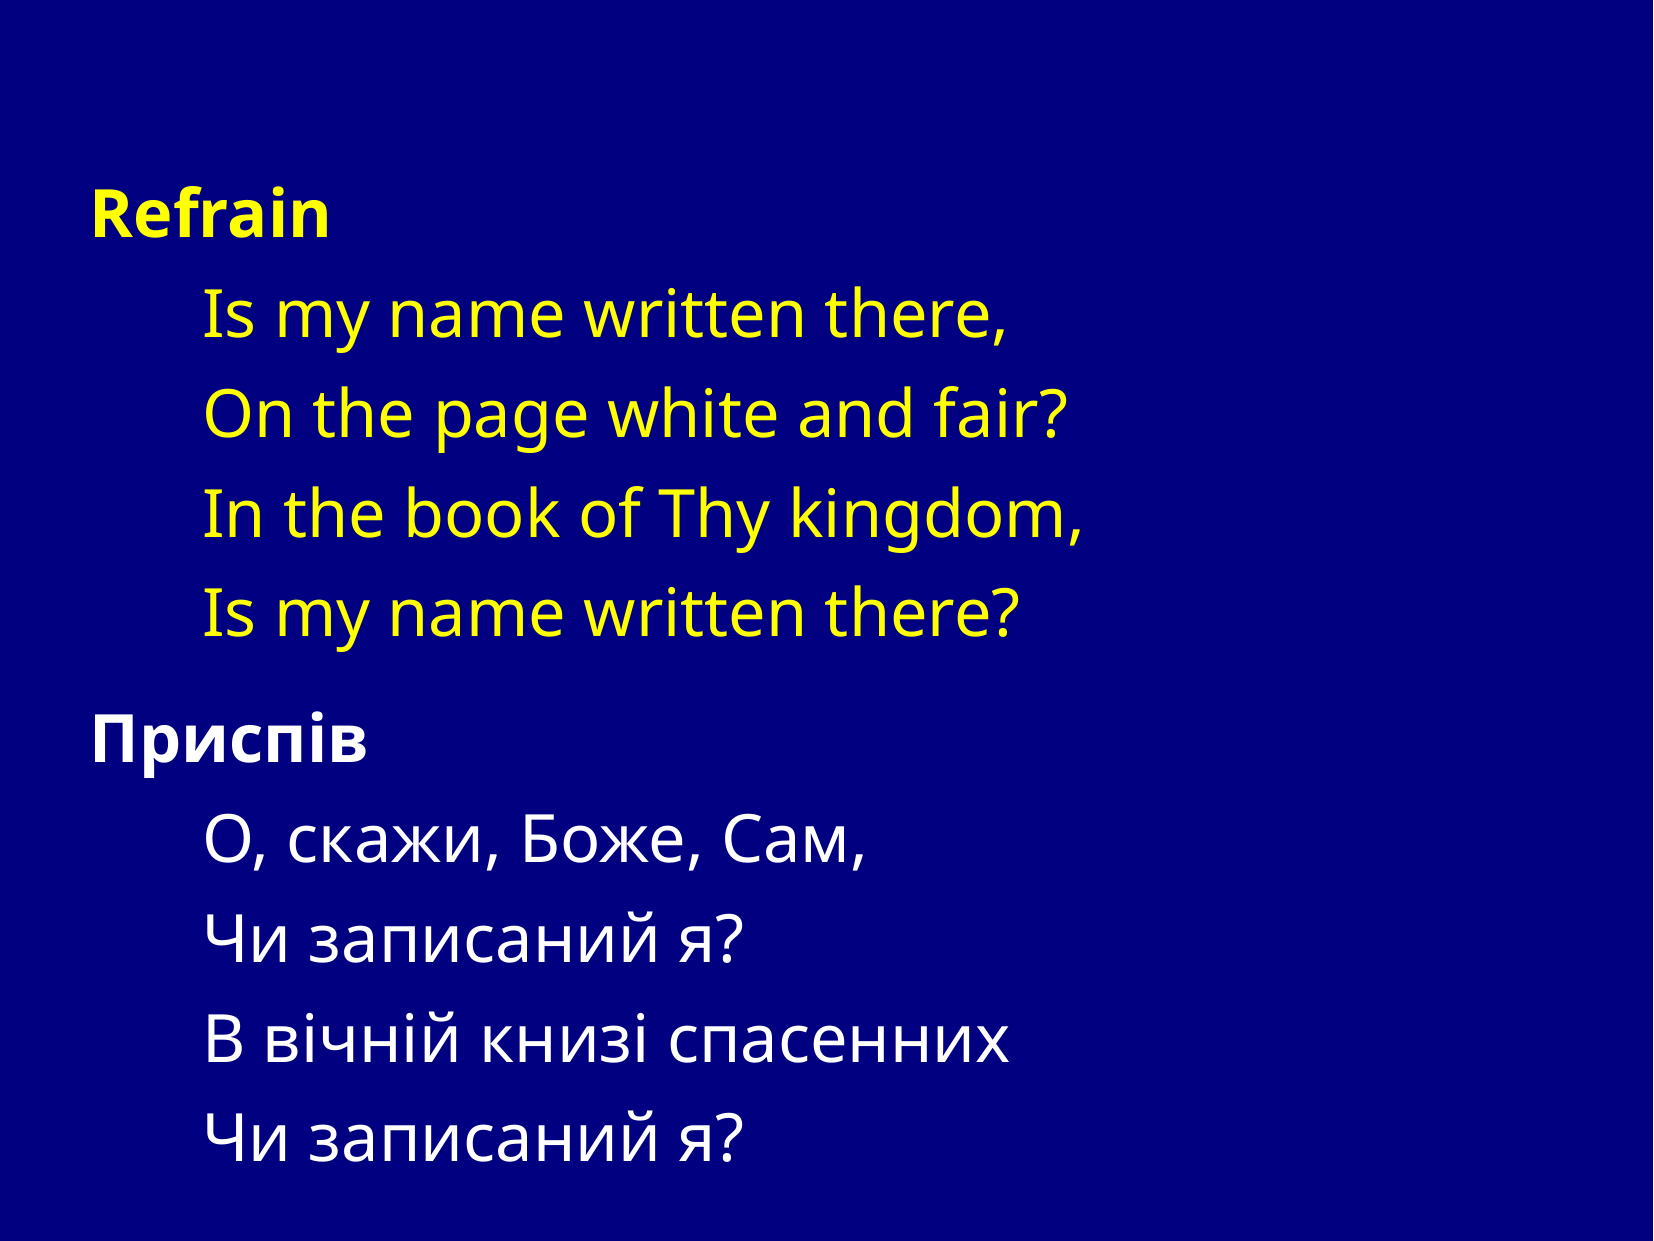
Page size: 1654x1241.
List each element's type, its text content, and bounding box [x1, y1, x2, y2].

text_box Приспів О, скажи, Боже, Сам, Чи записаний я? В вічній книзі спасенних Чи записаний я? [75, 675, 1576, 1163]
text_box Refrain Is my name written there, On the page white and fair? In the book of Thy kingdom, Is my name written there? [75, 150, 1576, 638]
